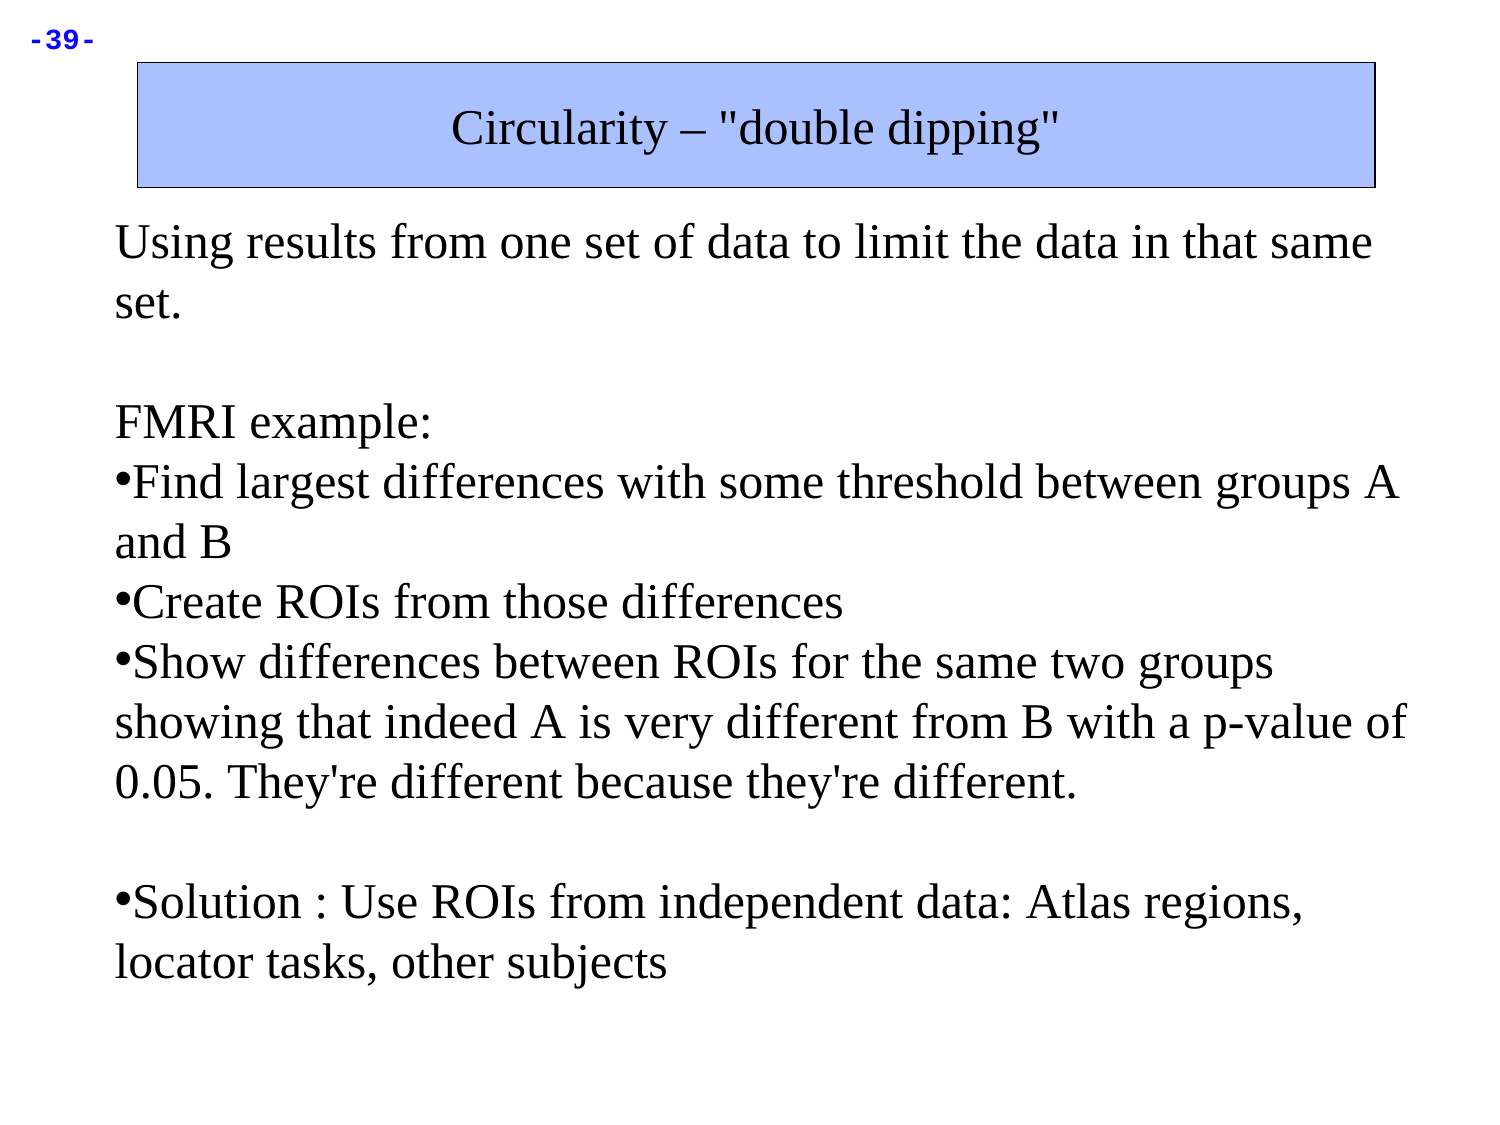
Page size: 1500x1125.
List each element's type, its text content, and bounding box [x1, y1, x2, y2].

text_box Using results from one set of data to limit the data in that same set. FMRI example: Find largest differences with some threshold between groups A and B Create ROIs from those differences Show differences between ROIs for the same two groups showing that indeed A is very different from B with a p-value of 0.05. They're different because they're different. Solution : Use ROIs from independent data: Atlas regions, locator tasks, other subjects [99, 200, 1438, 1117]
title Circularity – "double dipping" [137, 62, 1375, 188]
